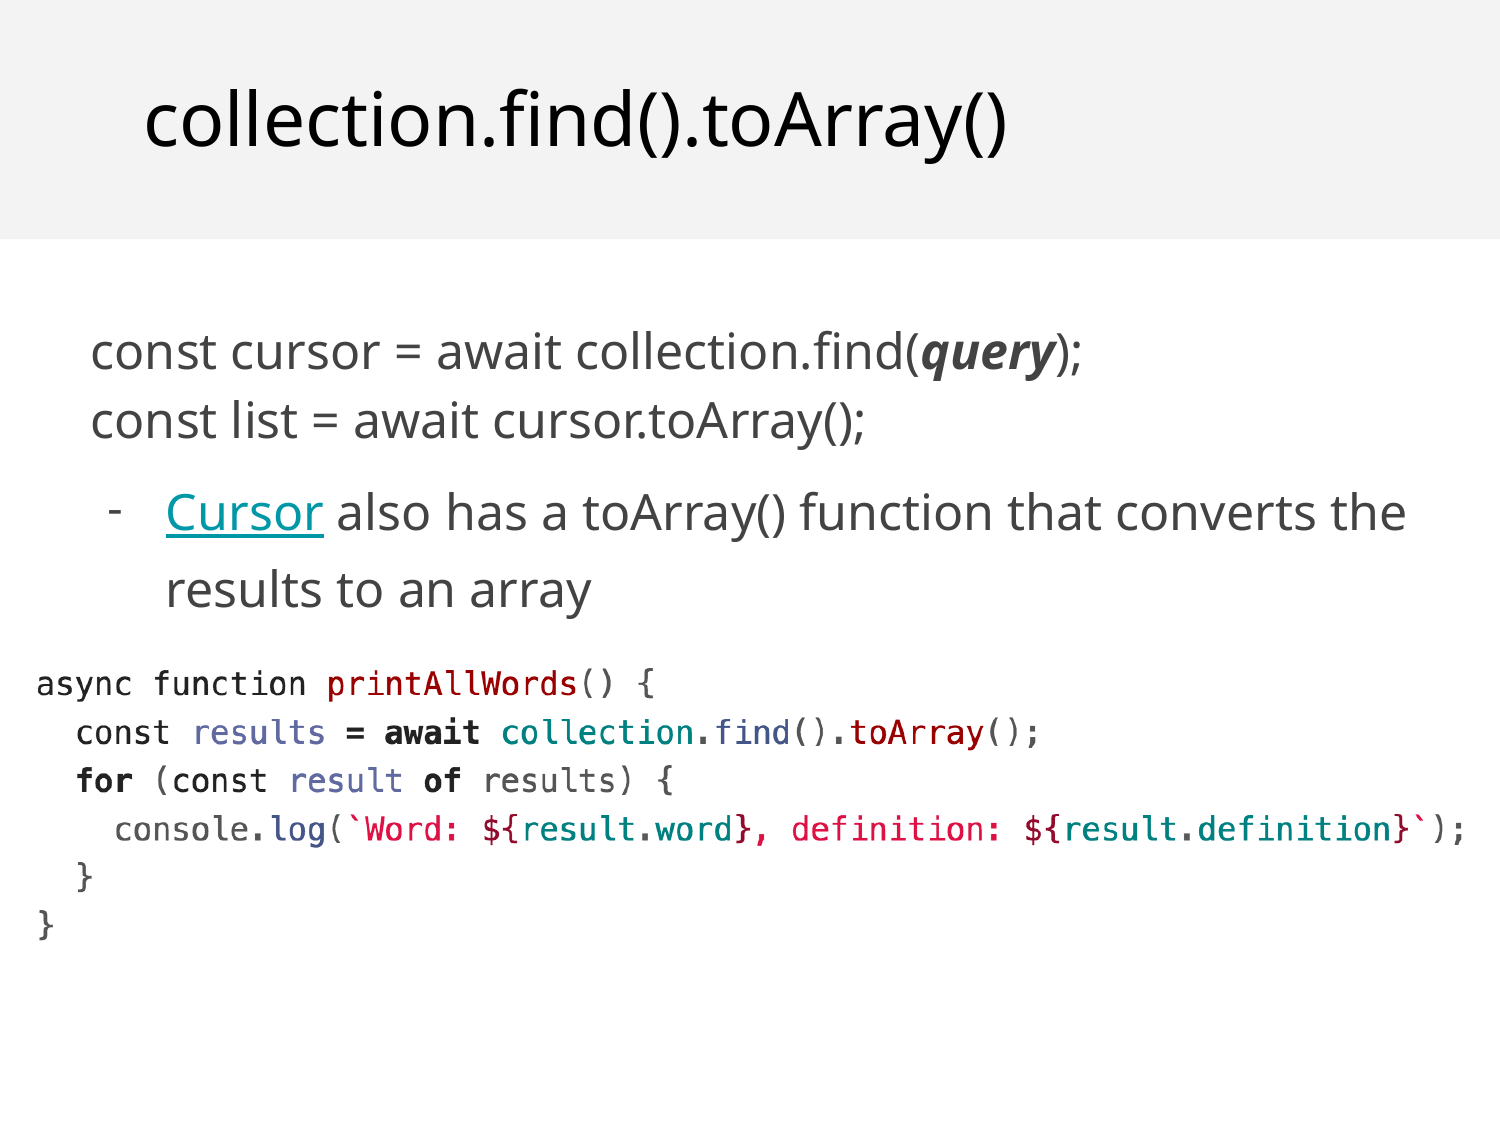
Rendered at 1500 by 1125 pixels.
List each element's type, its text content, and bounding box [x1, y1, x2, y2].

list const cursor = await collection.find(query); const list = await cursor.toArray(); Cursor also has a toArray() function that converts the results to an array [75, 295, 1425, 557]
title collection.find().toArray() [128, 56, 1372, 183]
picture [24, 650, 1475, 953]
